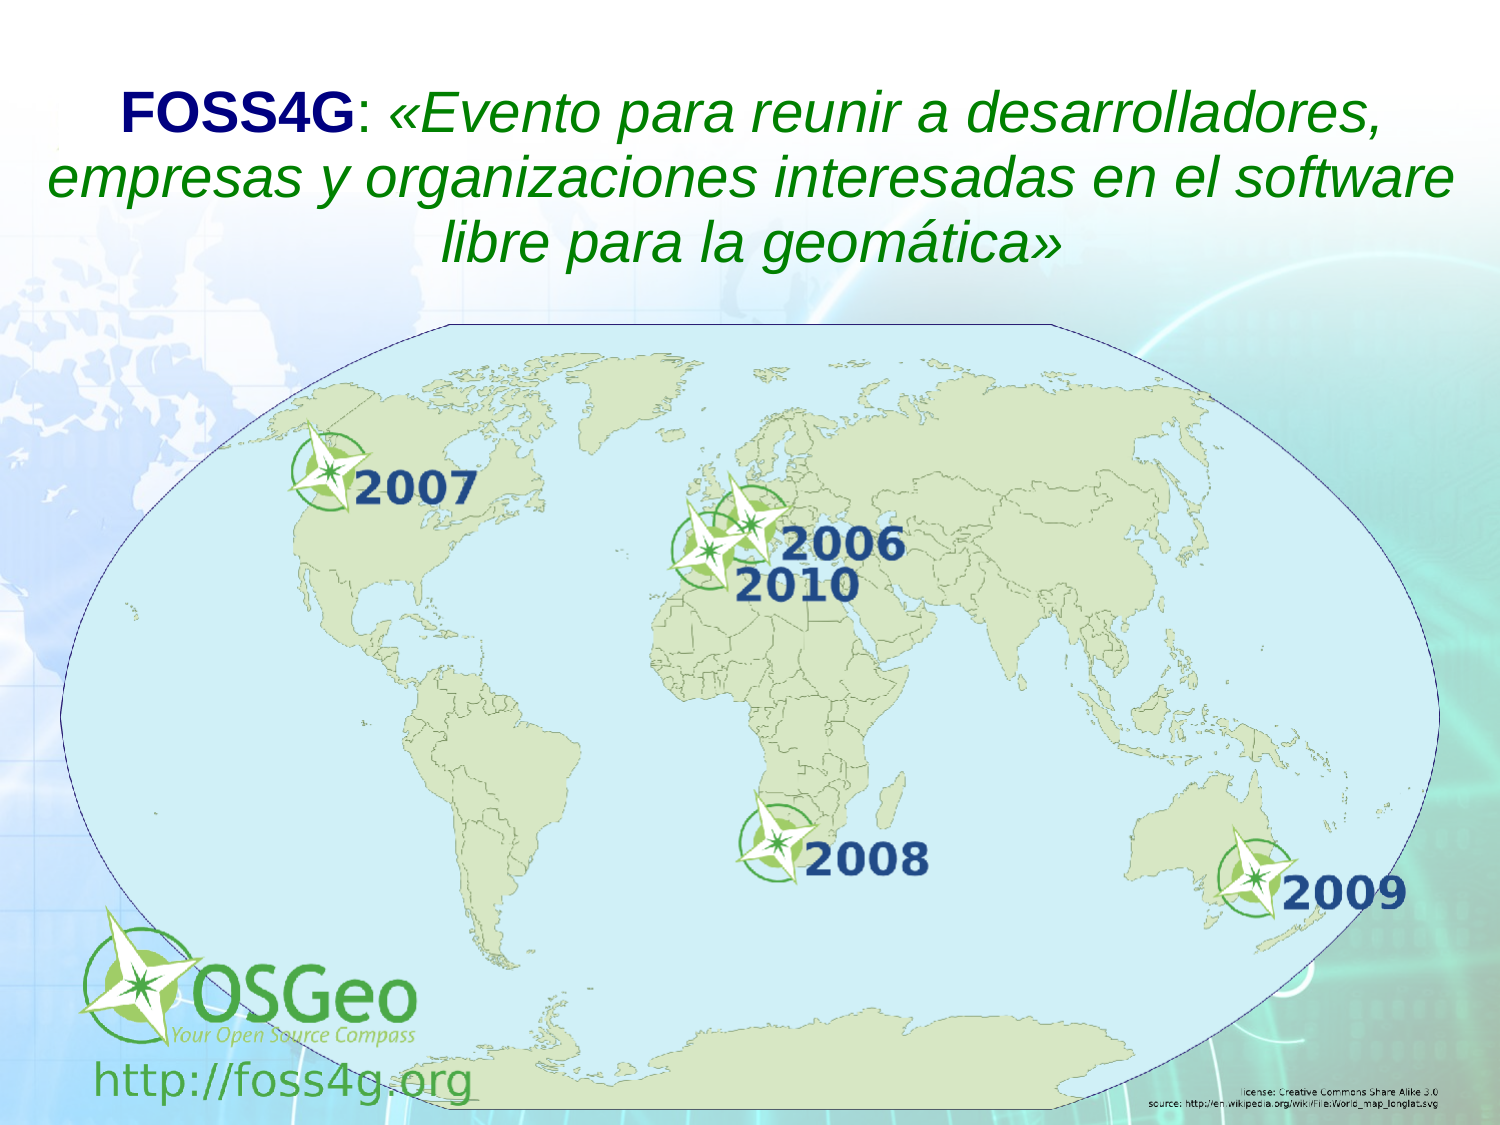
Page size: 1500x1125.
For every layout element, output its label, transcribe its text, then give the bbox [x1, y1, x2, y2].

picture [60, 324, 1440, 1112]
list FOSS4G: «Evento para reunir a desarrolladores, empresas y organizaciones interesadas en el software libre para la geomática» [29, 29, 1477, 325]
